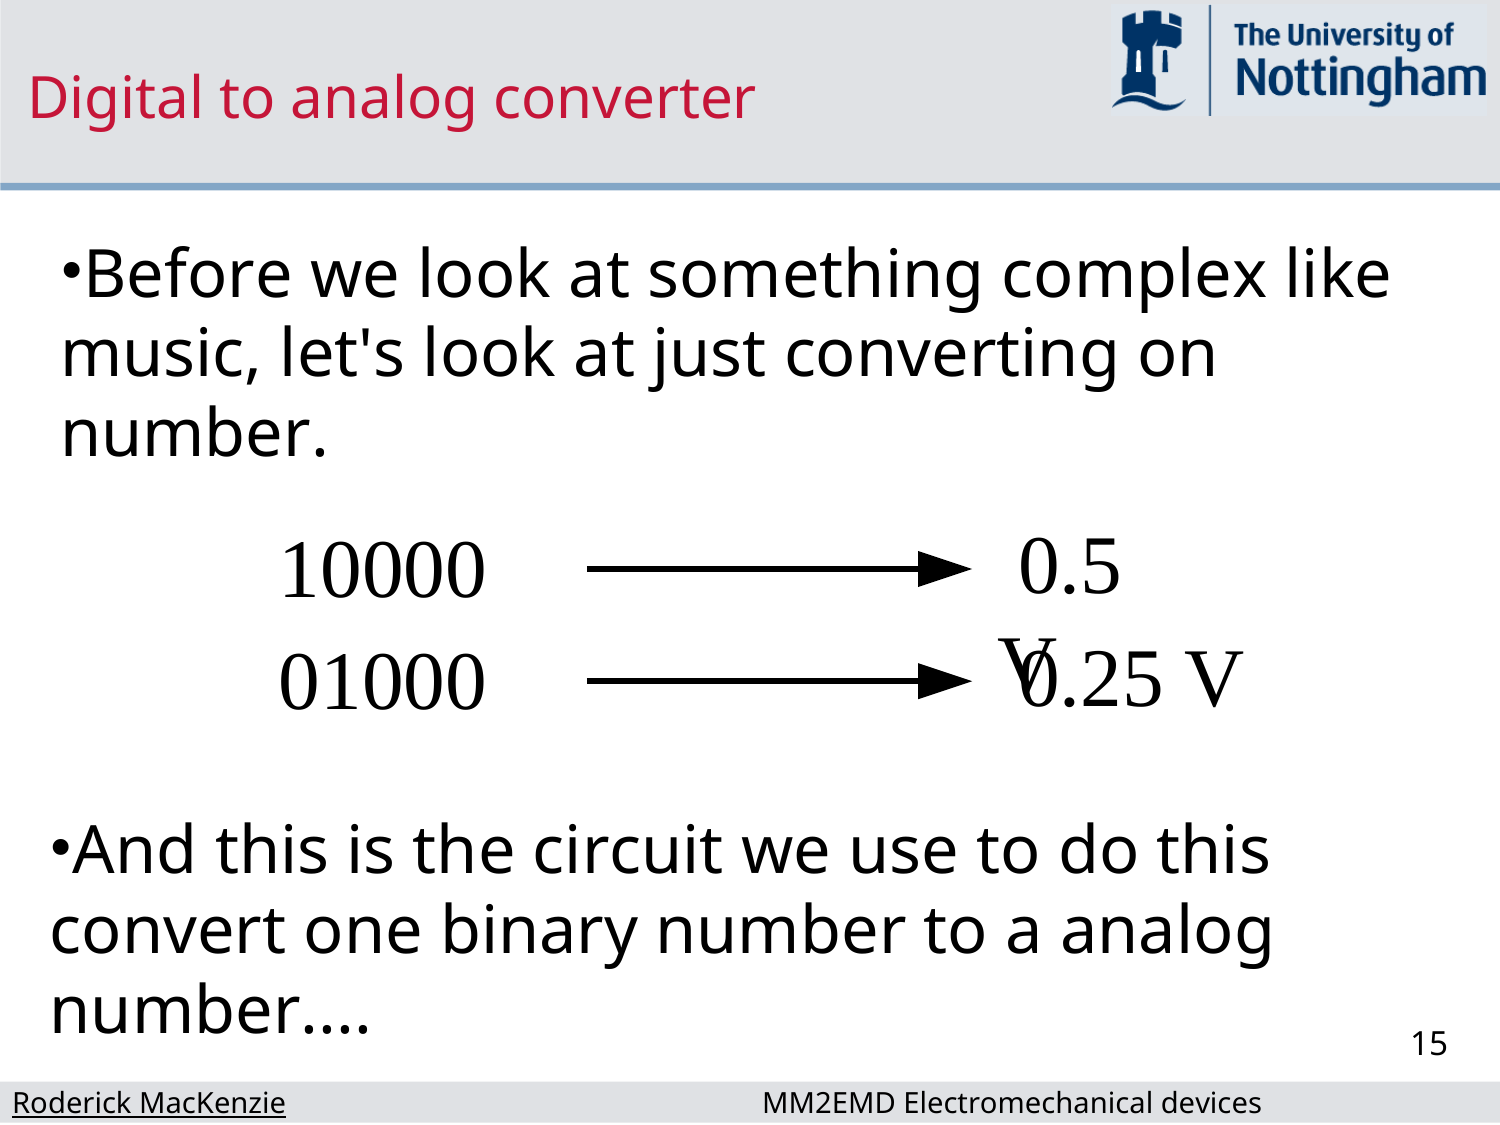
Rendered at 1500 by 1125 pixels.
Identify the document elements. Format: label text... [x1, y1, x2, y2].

title Digital to analog converter [12, 0, 1106, 205]
text_box And this is the circuit we use to do this convert one binary number to a analog number.... [34, 799, 1421, 1055]
picture [1111, 4, 1487, 116]
text_box 10000 [263, 506, 503, 618]
text_box 0.25 V [982, 615, 1271, 831]
text_box <number> [1395, 1015, 1500, 1086]
text_box 0.5 V [982, 503, 1217, 615]
text_box Before we look at something complex like music, let's look at just converting on number. [45, 222, 1431, 478]
text_box 01000 [263, 618, 503, 734]
